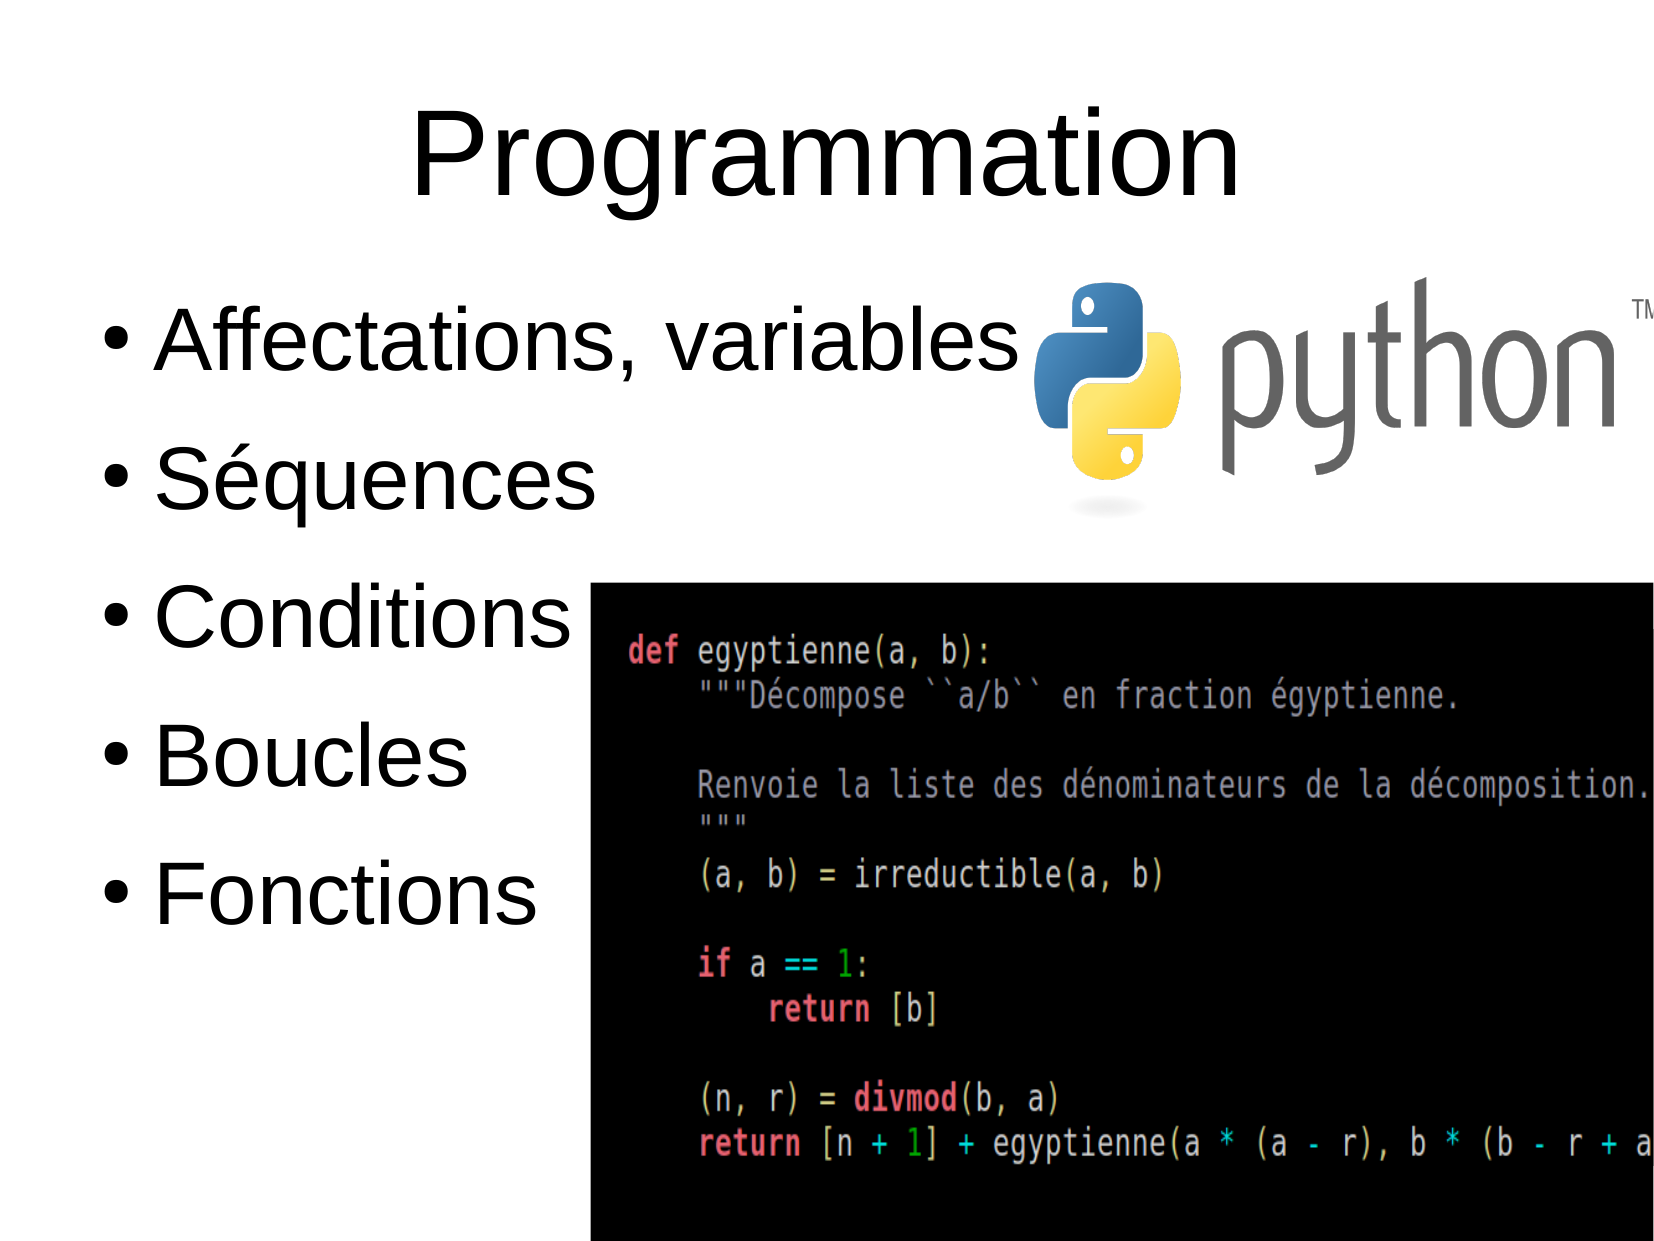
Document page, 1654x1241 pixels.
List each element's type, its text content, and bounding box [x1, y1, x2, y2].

list Affectations, variables Séquences Conditions Boucles Fonctions [82, 290, 1571, 1010]
picture [1027, 271, 1654, 524]
title Programmation [82, 49, 1571, 257]
text_box [590, 582, 1654, 1241]
picture [628, 629, 1654, 1166]
